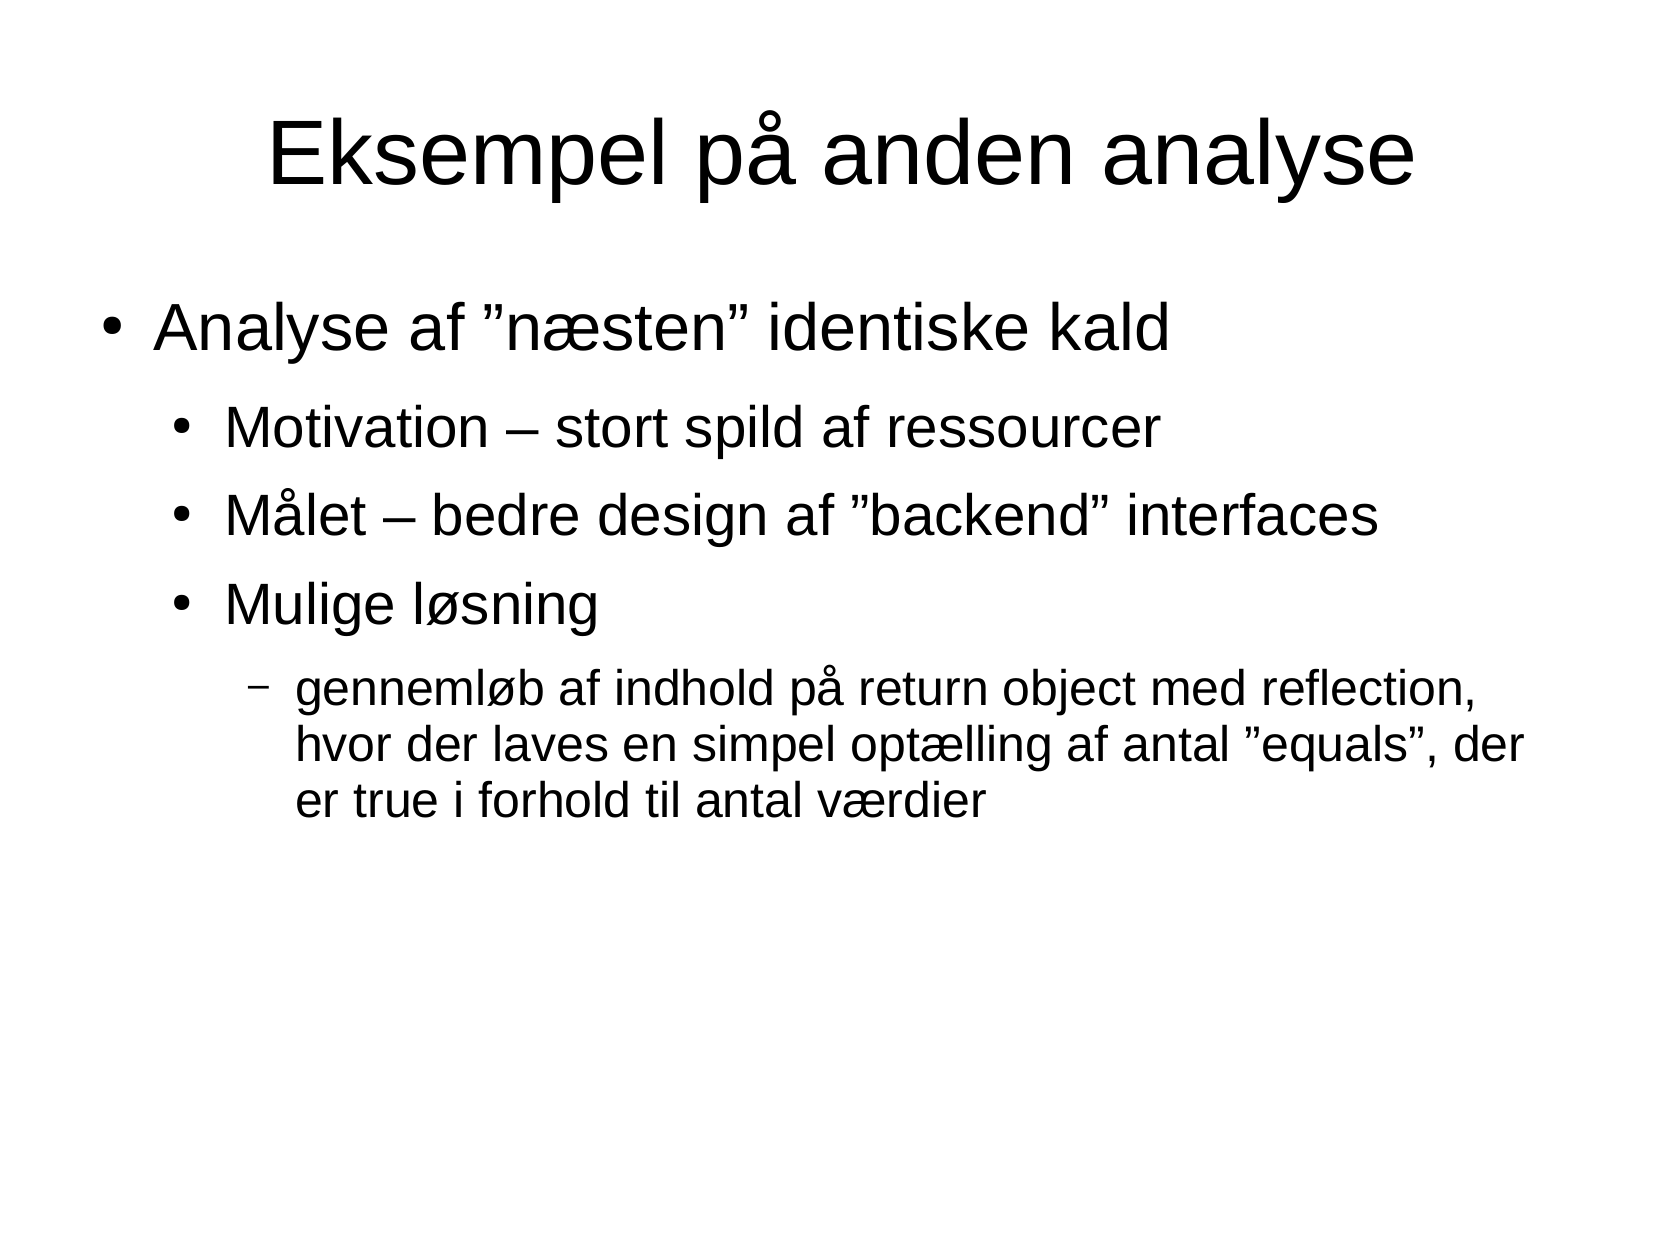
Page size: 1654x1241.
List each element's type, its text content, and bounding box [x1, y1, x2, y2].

list Analyse af ”næsten” identiske kald Motivation – stort spild af ressourcer Målet – bedre design af ”backend” interfaces Mulige løsning gennemløb af indhold på return object med reflection, hvor der laves en simpel optælling af antal ”equals”, der er true i forhold til antal værdier [82, 290, 1571, 1094]
title Eksempel på anden analyse [82, 56, 1571, 250]
